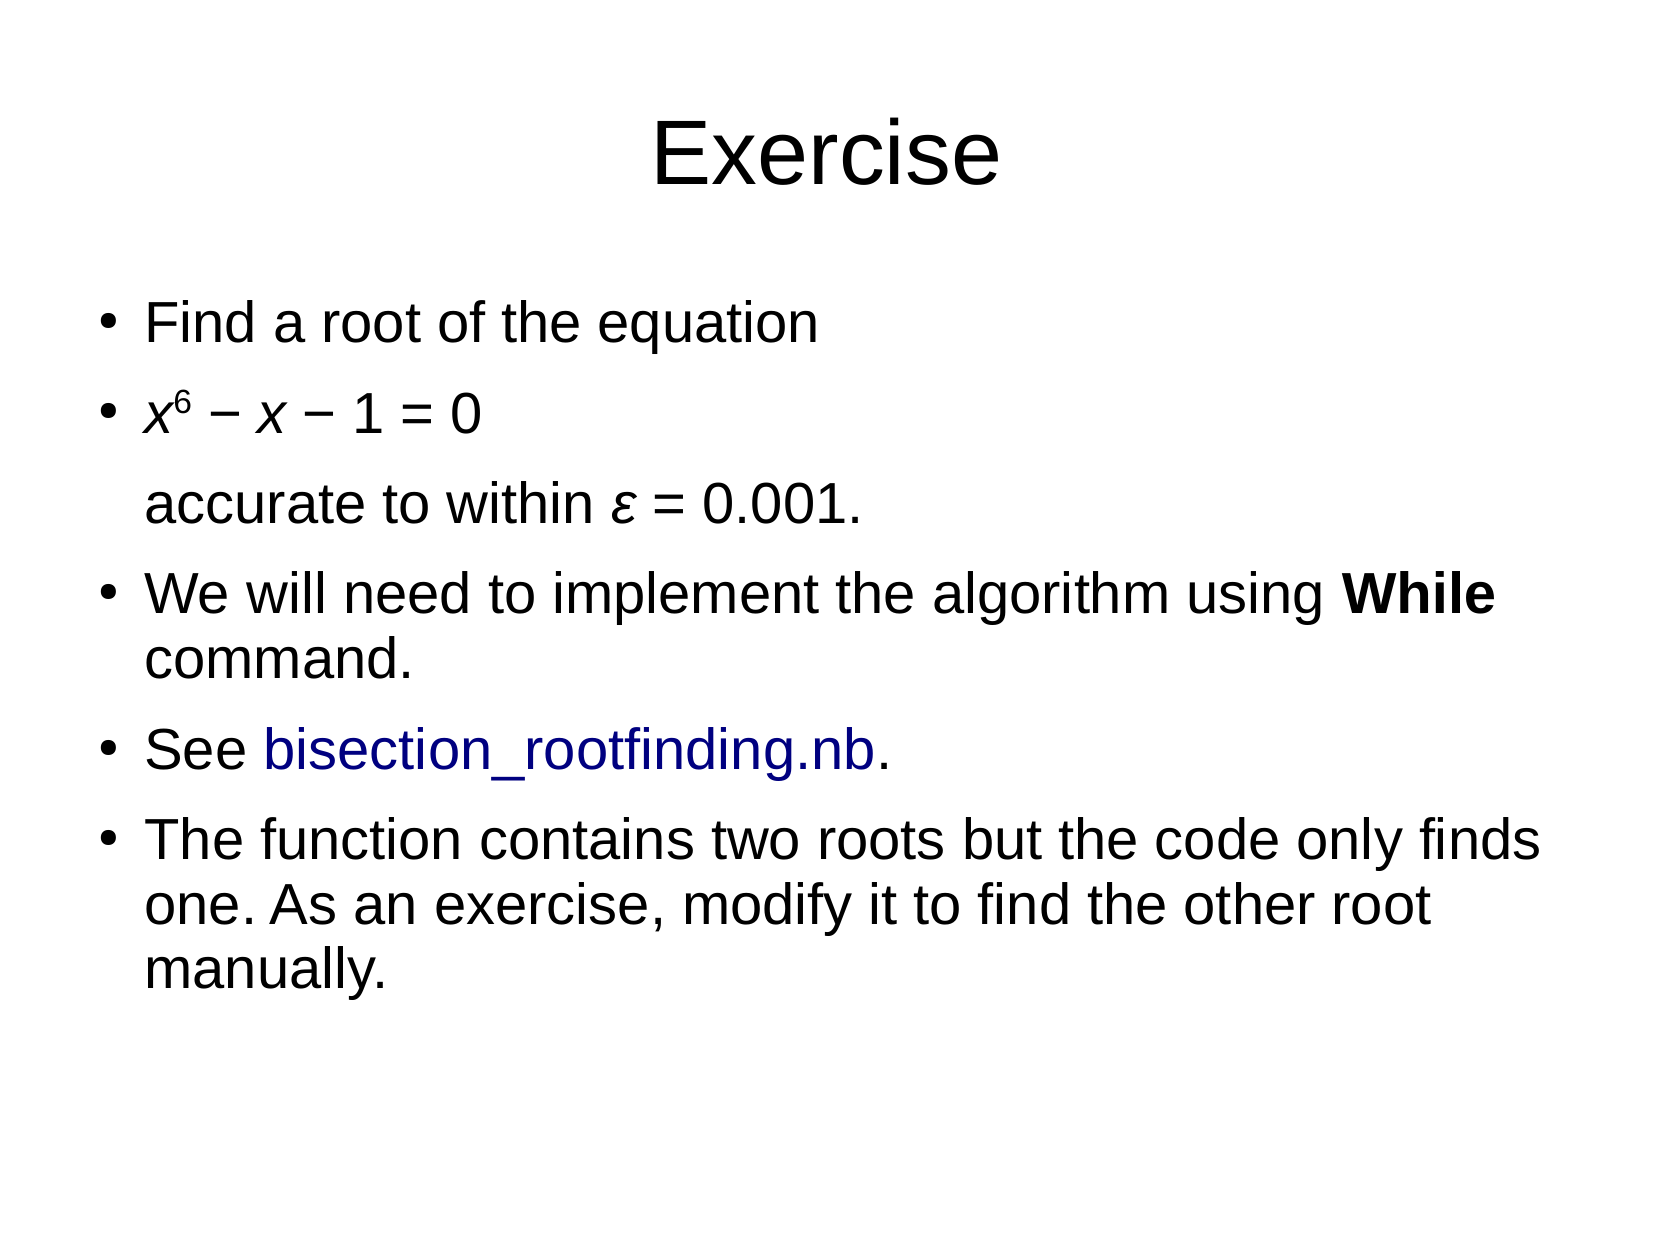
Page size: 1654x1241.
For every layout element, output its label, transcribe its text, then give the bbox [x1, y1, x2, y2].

list Find a root of the equation x6 − x − 1 = 0 accurate to within ε = 0.001. We will need to implement the algorithm using While command. See bisection_rootfinding.nb. The function contains two roots but the code only finds one. As an exercise, modify it to find the other root manually. [82, 290, 1571, 1010]
title Exercise [82, 49, 1571, 257]
